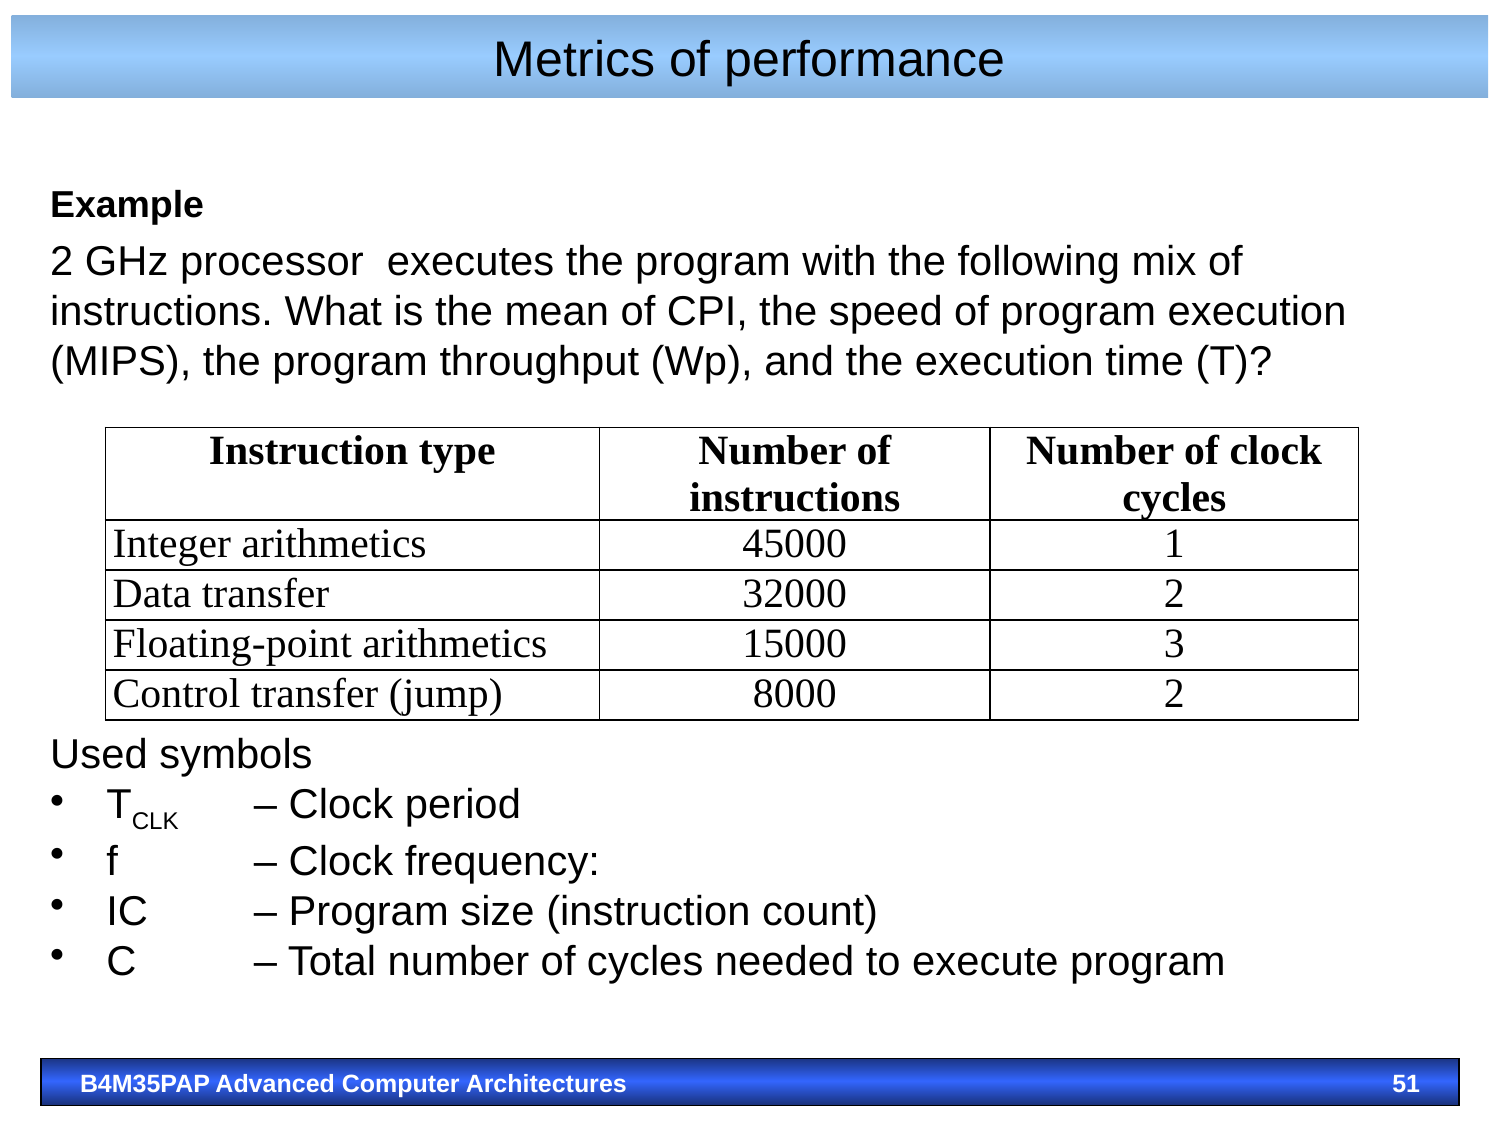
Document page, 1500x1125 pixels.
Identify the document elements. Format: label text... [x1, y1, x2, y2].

table_cell 3 [991, 621, 1358, 669]
table_header Instruction type [106, 428, 599, 519]
table_cell 2 [991, 571, 1358, 619]
table_cell 45000 [600, 521, 989, 569]
table_header Number of clock cycles [991, 428, 1358, 519]
table_cell Data transfer [106, 571, 599, 619]
table_cell Floating-point arithmetics [106, 621, 599, 669]
list Used symbols TCLK – Clock period f – Clock frequency: IC – Program size (instruction count) C – Total number of cycles needed to execute program [35, 719, 1465, 1029]
table_header Number of instructions [600, 428, 989, 519]
table_cell 32000 [600, 571, 989, 619]
list Example 2 GHz processor executes the program with the following mix of instructions. What is the mean of CPI, the speed of program execution (MIPS), the program throughput (Wp), and the execution time (T)? [35, 172, 1465, 414]
table_cell Control transfer (jump) [106, 671, 599, 719]
table_cell Integer arithmetics [106, 521, 599, 569]
table_cell 2 [991, 671, 1358, 719]
table_cell 1 [991, 521, 1358, 569]
title Metrics of performance [11, 15, 1489, 98]
table_cell 15000 [600, 621, 989, 669]
table_cell 8000 [600, 671, 989, 719]
